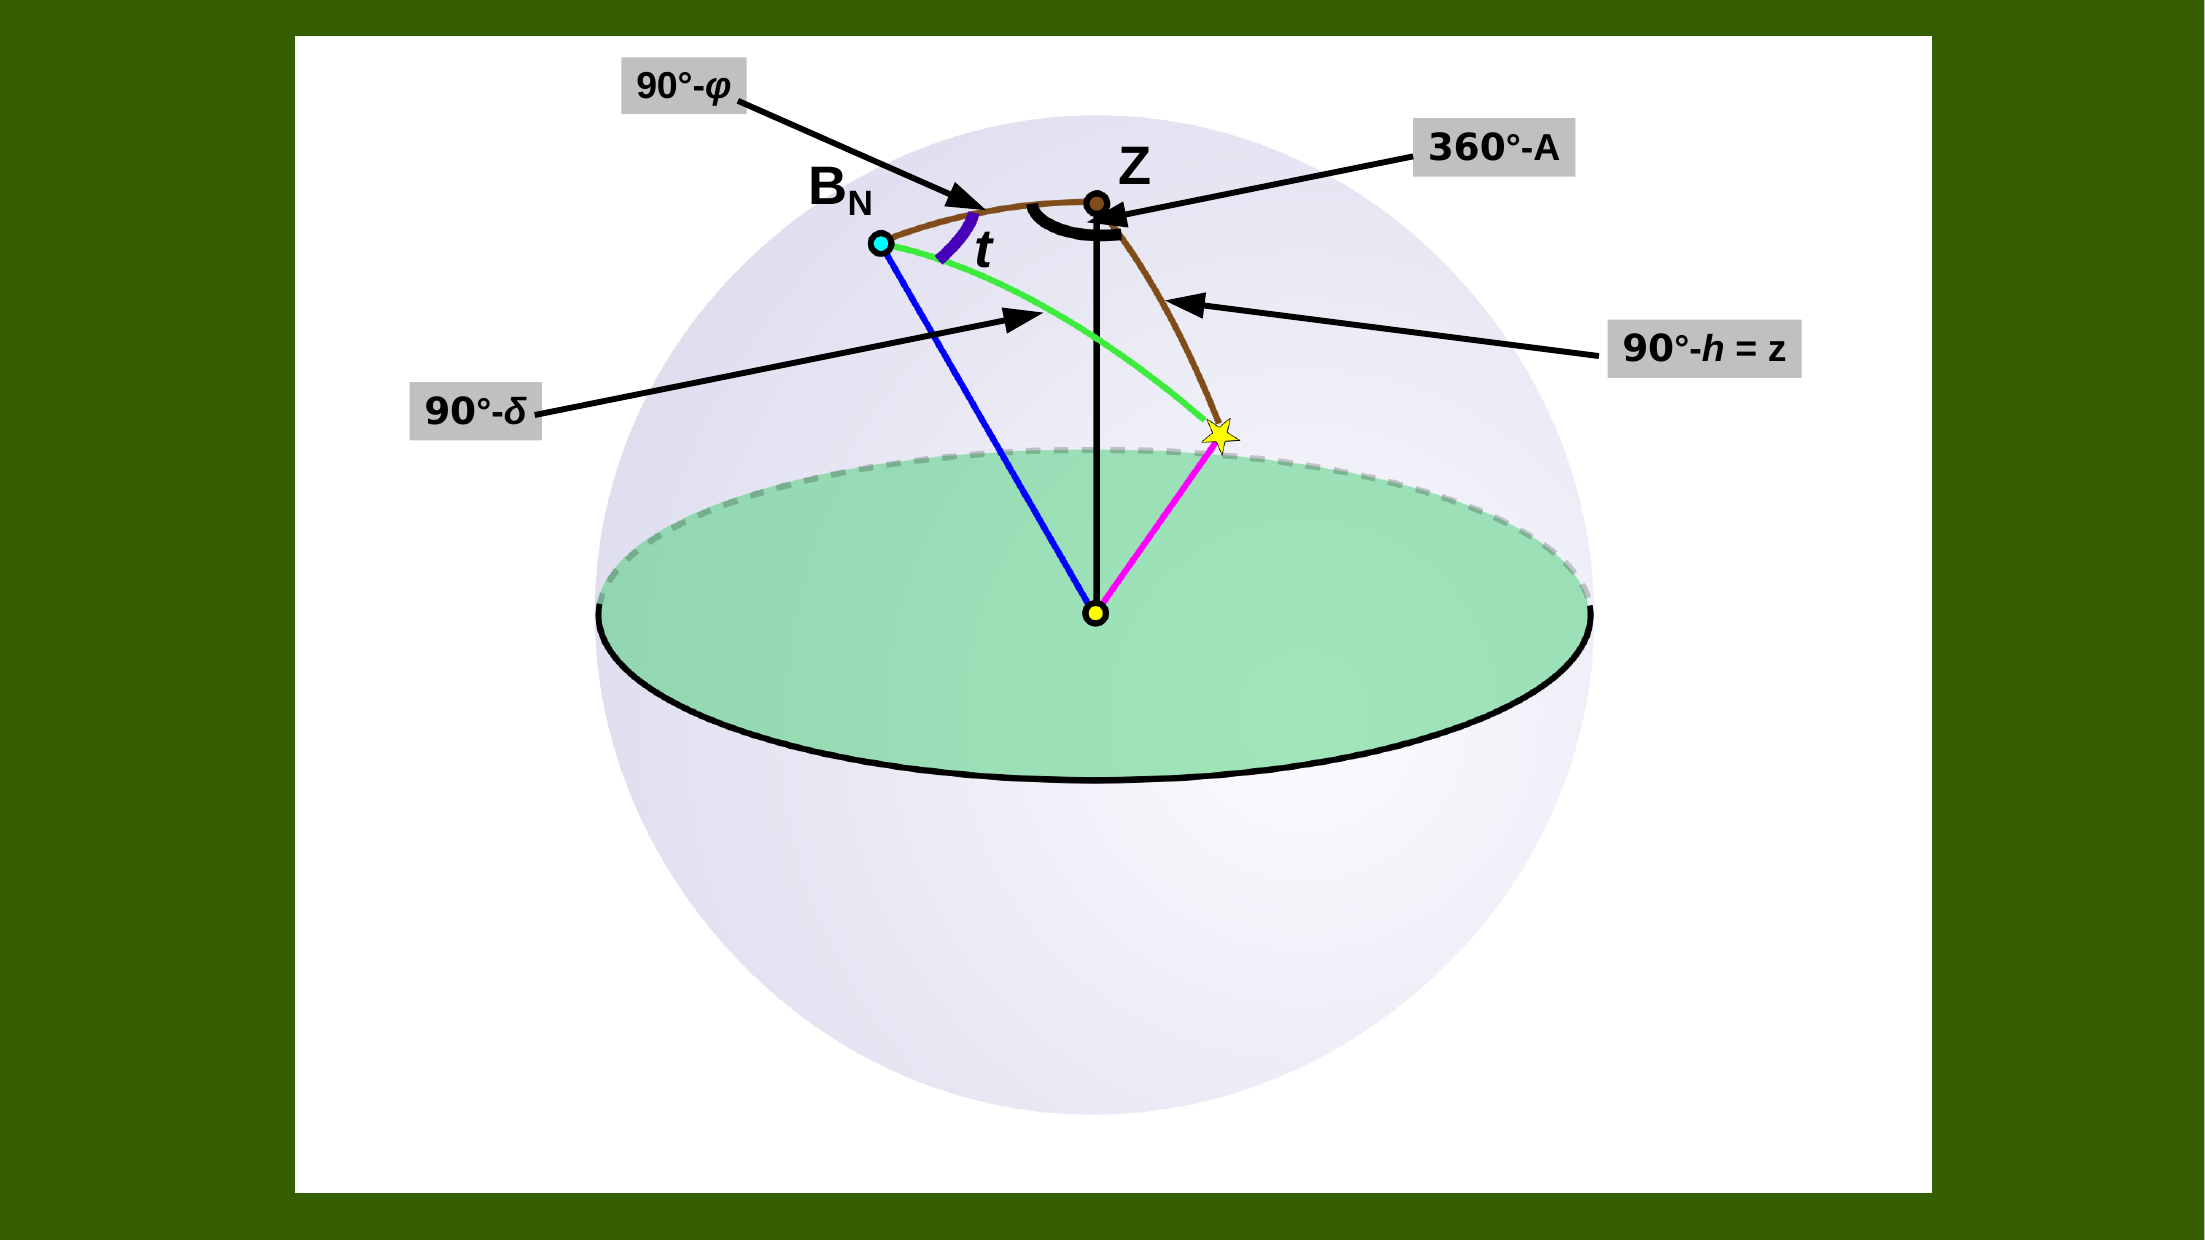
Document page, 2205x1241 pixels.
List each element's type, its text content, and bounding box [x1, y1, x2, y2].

text_box Z [1104, 127, 1167, 204]
text_box 90°-h = z [1607, 319, 1802, 378]
text_box 90°-φ [621, 57, 747, 115]
text_box BN [793, 147, 889, 231]
text_box 360°-A [1413, 118, 1576, 177]
picture [295, 36, 1932, 1193]
text_box t [960, 211, 1008, 287]
text_box 90°-δ [409, 382, 542, 441]
